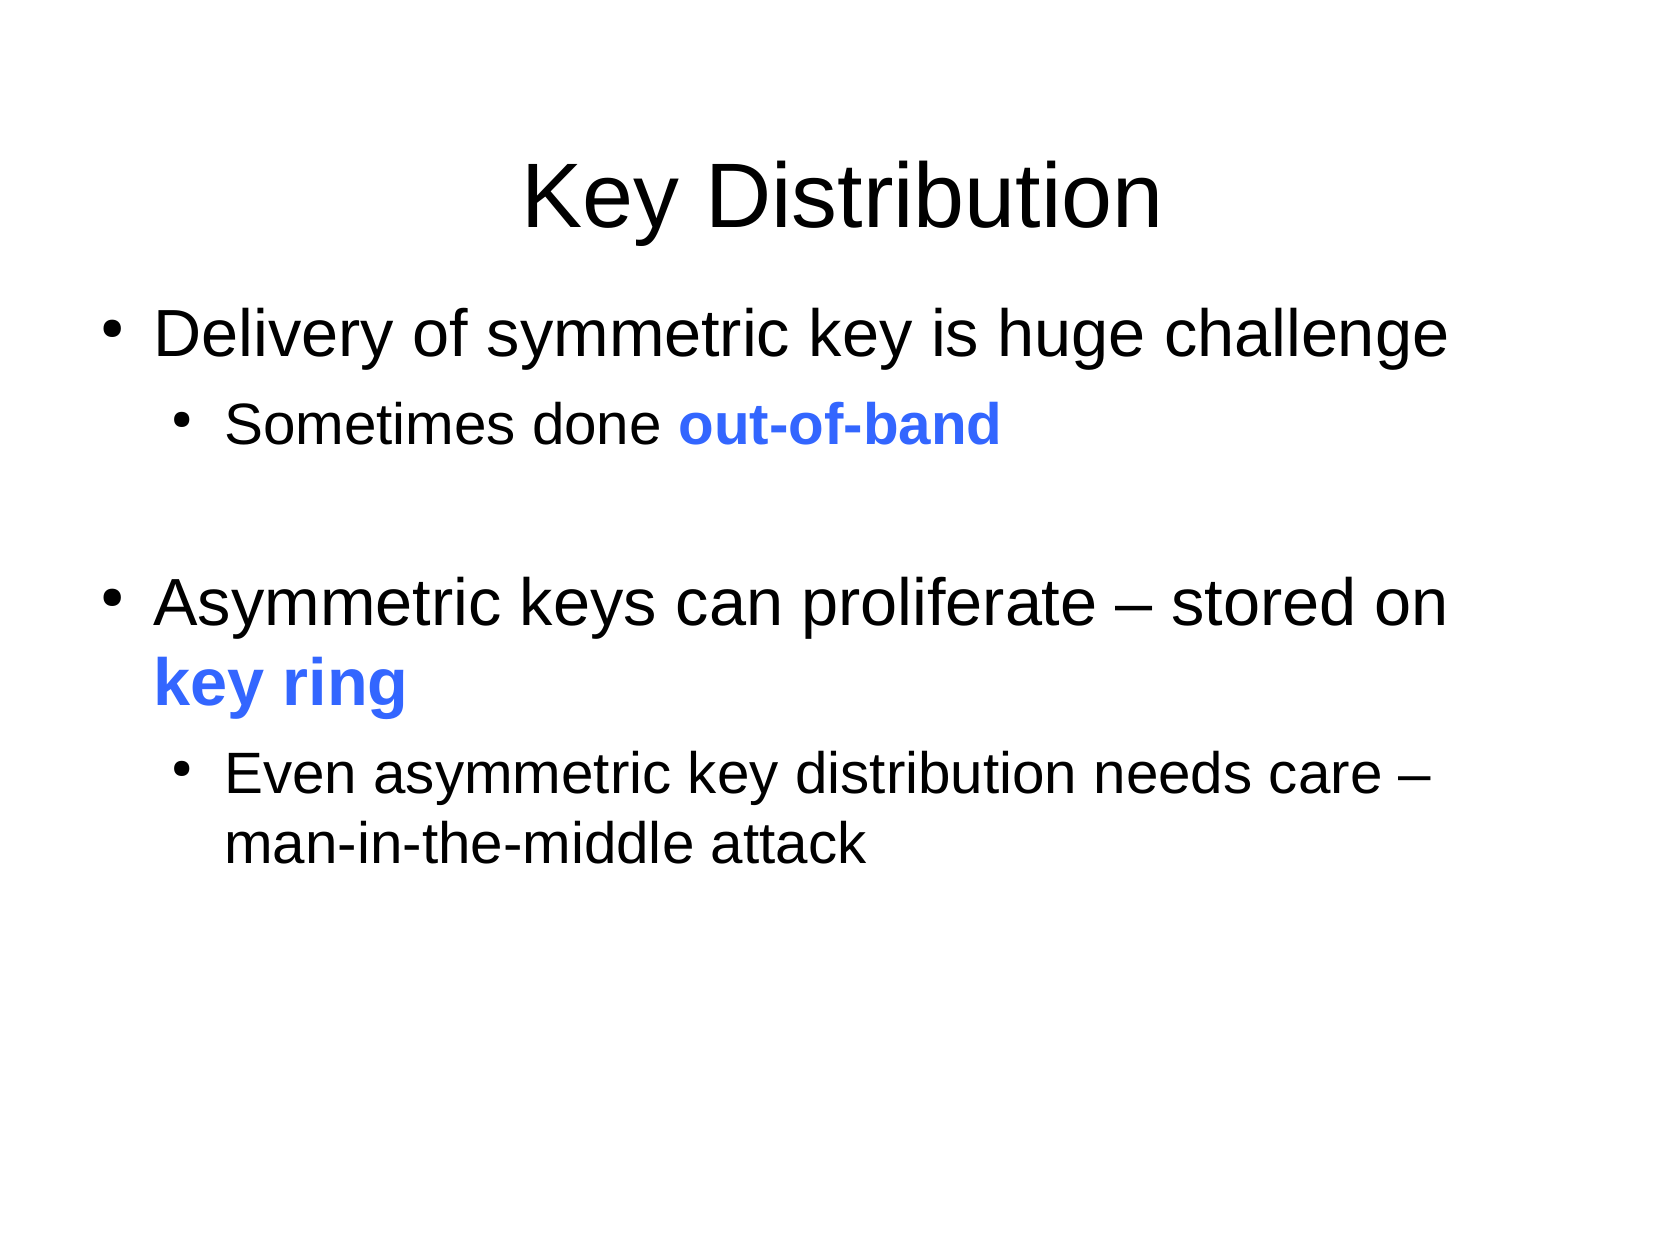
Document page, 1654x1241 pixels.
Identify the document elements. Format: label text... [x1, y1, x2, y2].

list Delivery of symmetric key is huge challenge Sometimes done out-of-band Asymmetric keys can proliferate – stored on key ring Even asymmetric key distribution needs care – man-in-the-middle attack [82, 290, 1571, 1010]
title Key Distribution [82, 49, 1571, 257]
